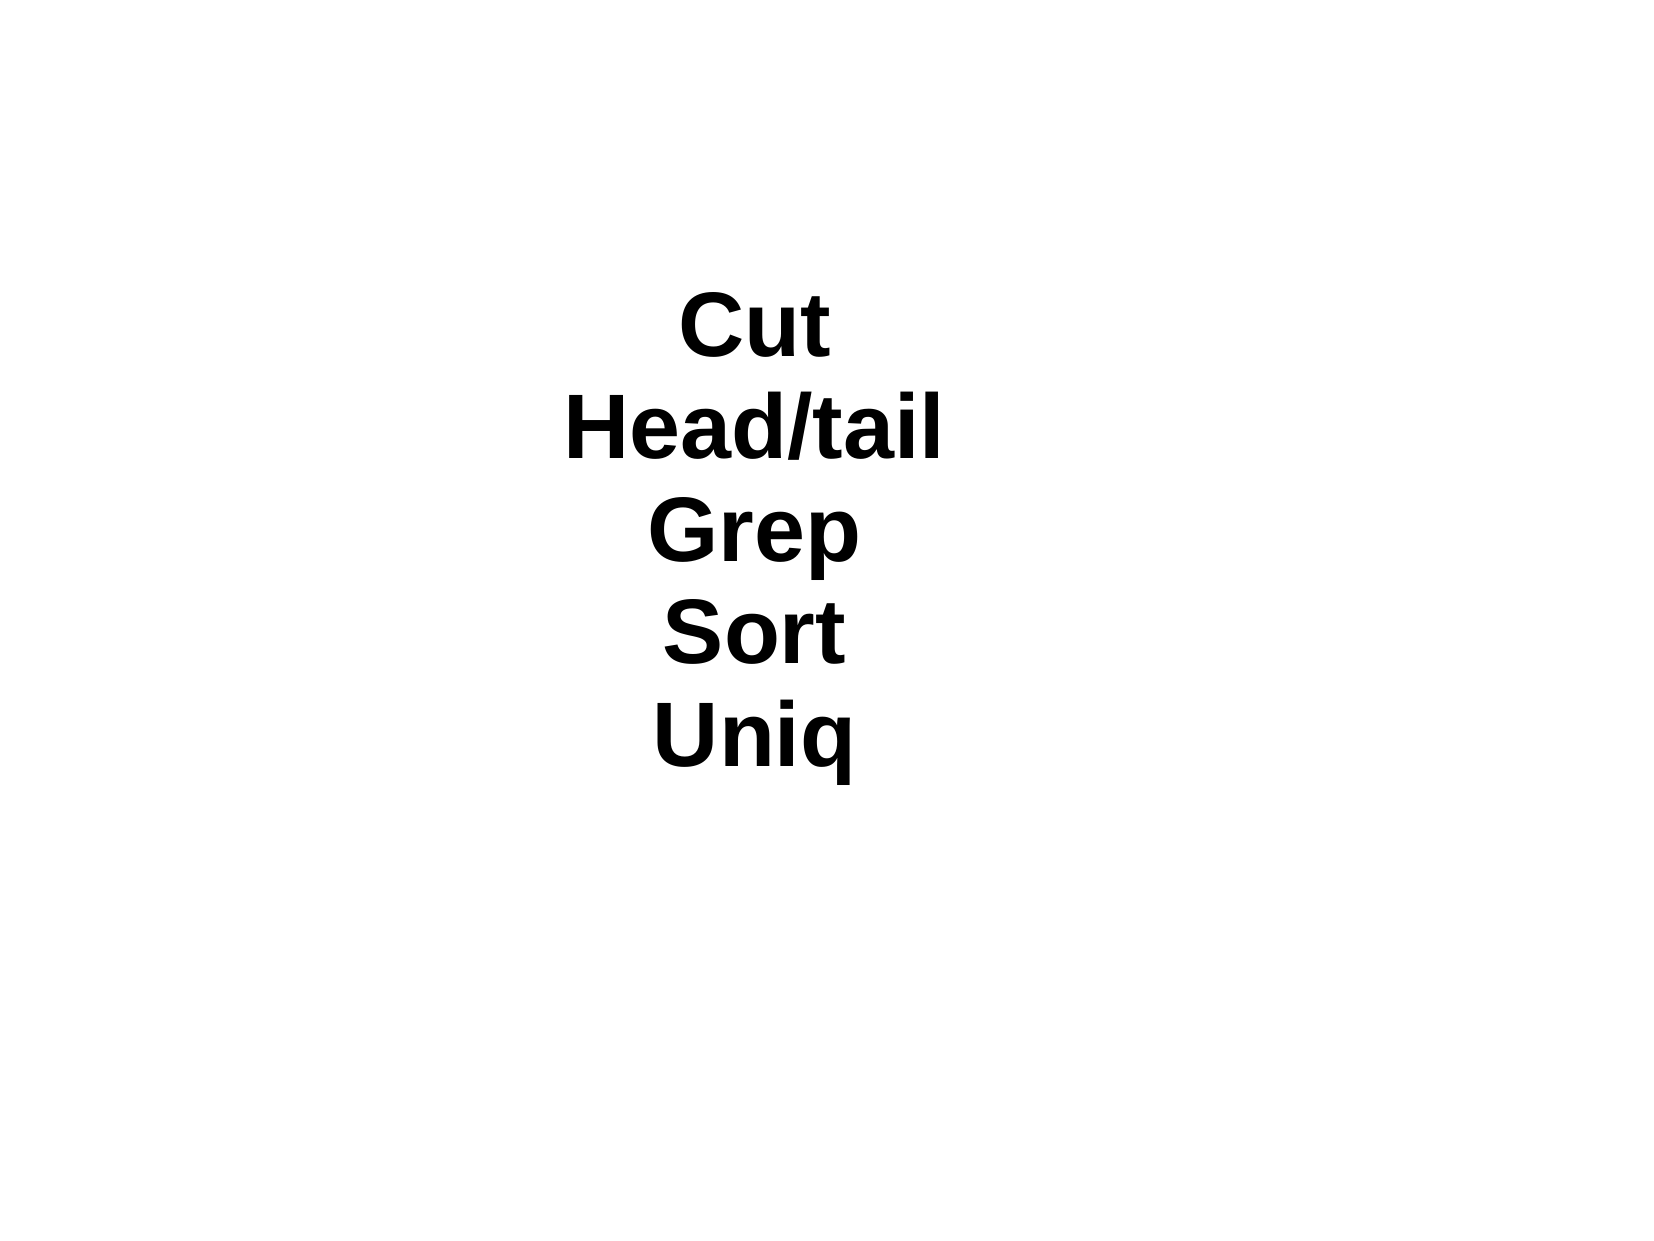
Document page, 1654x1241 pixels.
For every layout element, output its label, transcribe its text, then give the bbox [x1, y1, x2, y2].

text_box Cut Head/tail Grep Sort Uniq [505, 265, 1004, 794]
